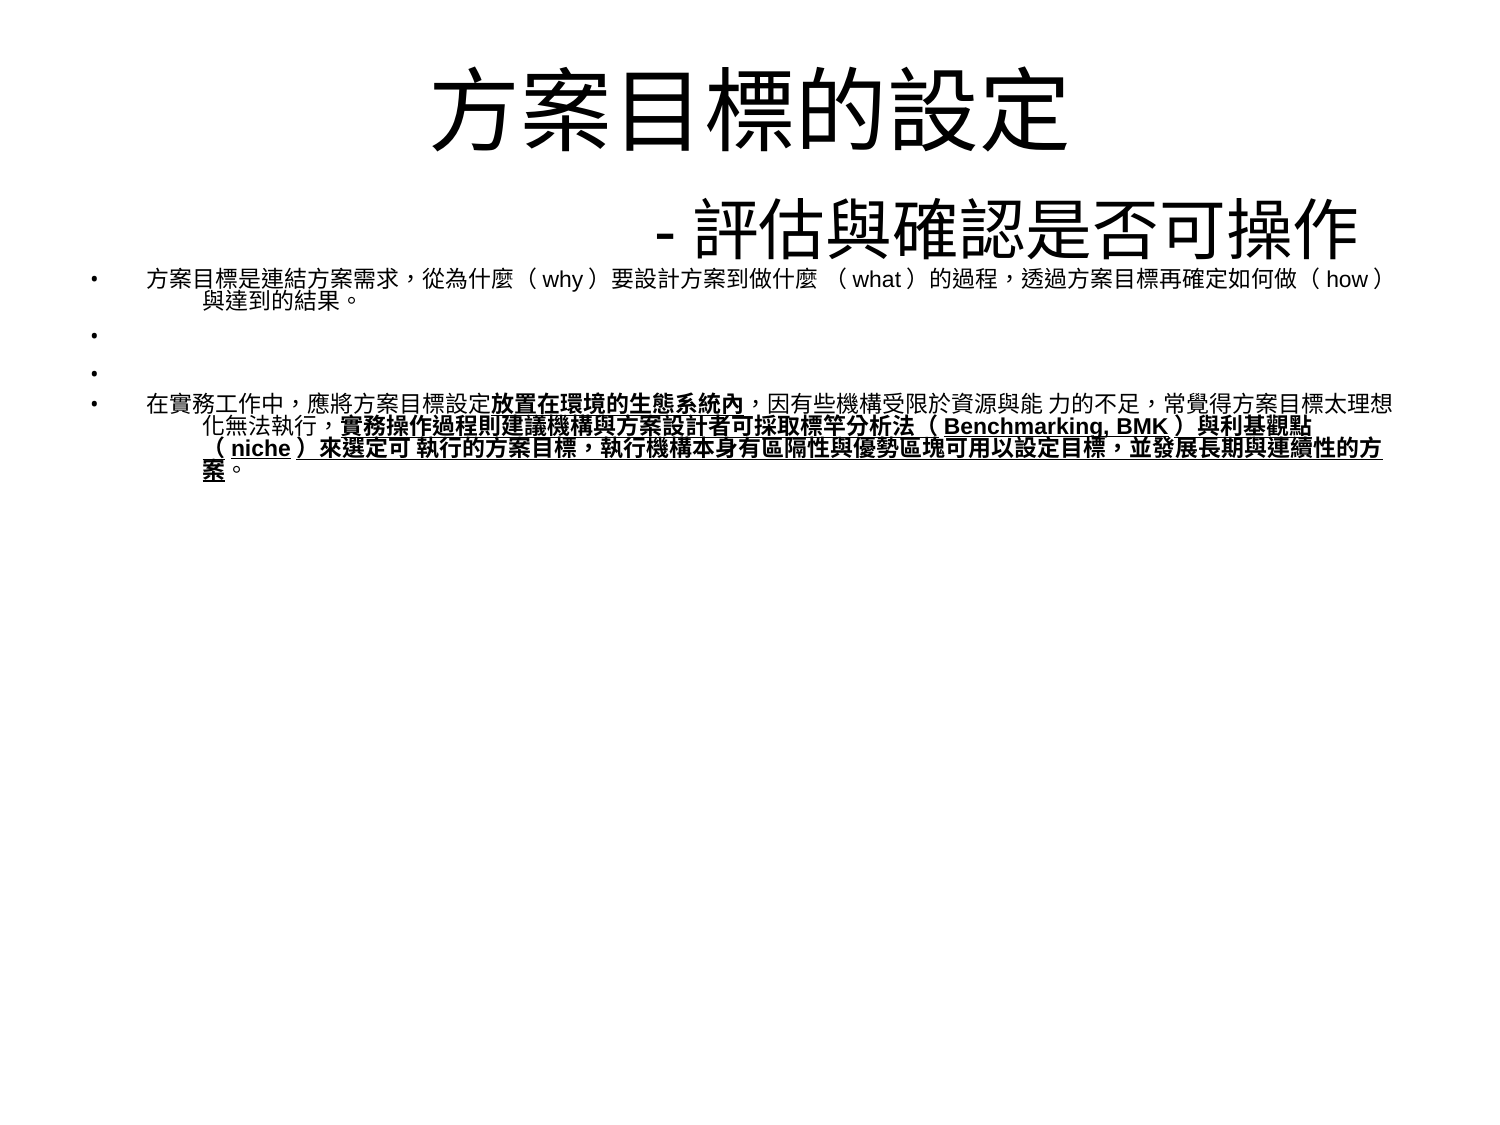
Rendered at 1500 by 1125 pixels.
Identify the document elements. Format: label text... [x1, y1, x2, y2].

title 方案目標的設定 -評估與確認是否可操作 [75, 45, 1426, 233]
list 方案目標是連結方案需求，從為什麼（why）要設計方案到做什麼 （what）的過程，透過方案目標再確定如何做（how）與達到的結果。 在實務工作中，應將方案目標設定放置在環境的生態系統內，因有些機構受限於資源與能 力的不足，常覺得方案目標太理想化無法執行，實務操作過程則建議機構與方案設計者可採取標竿分析法（Benchmarking, BMK）與利基觀點（niche）來選定可 執行的方案目標，執行機構本身有區隔性與優勢區塊可用以設定目標，並發展長期與連續性的方案。 [75, 262, 1426, 1005]
